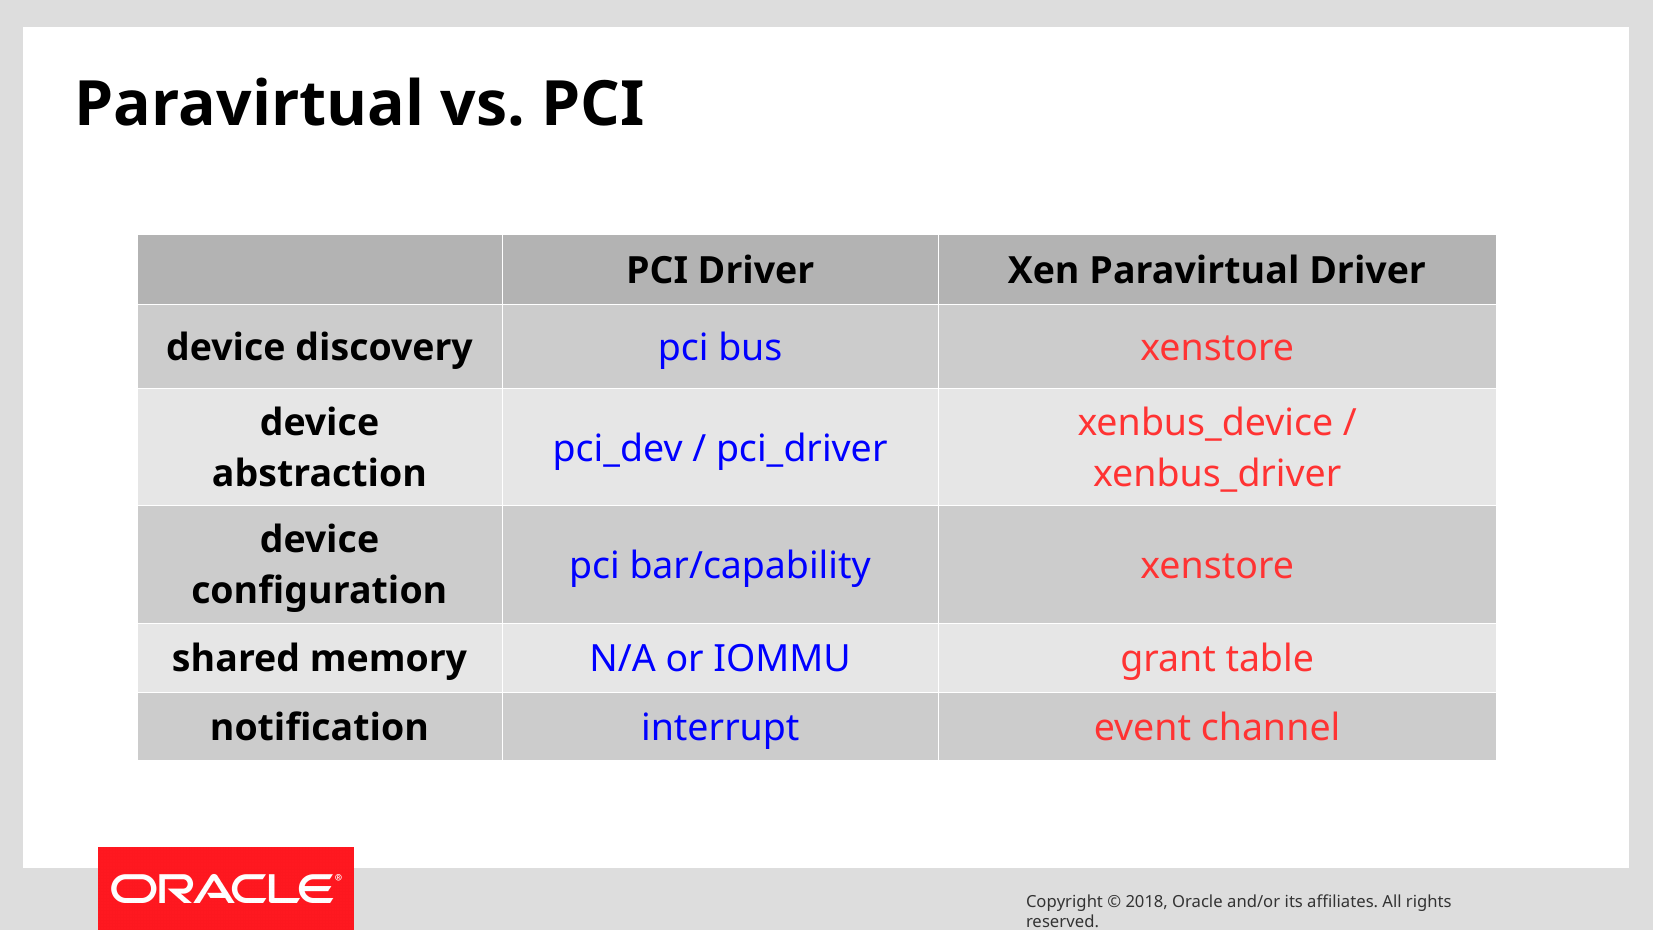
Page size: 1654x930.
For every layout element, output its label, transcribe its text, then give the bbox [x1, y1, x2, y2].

table_cell xenbus_device / xenbus_driver [939, 389, 1496, 505]
table_cell device discovery [138, 305, 502, 388]
table_cell device abstraction [138, 389, 502, 505]
table_cell interrupt [503, 693, 938, 760]
table_cell shared memory [138, 624, 502, 692]
text_box [23, 27, 1629, 868]
table_cell pci bar/capability [503, 506, 938, 623]
table_cell pci bus [503, 305, 938, 388]
table_cell notification [138, 693, 502, 760]
table_cell xenstore [939, 305, 1496, 388]
text_box Paravirtual vs. PCI [60, 50, 1629, 151]
table_header PCI Driver [503, 235, 938, 304]
table_cell pci_dev / pci_driver [503, 389, 938, 505]
table_header [138, 235, 502, 304]
table_cell xenstore [939, 506, 1496, 623]
table_cell event channel [939, 693, 1496, 760]
picture [98, 847, 354, 930]
table_cell device configuration [138, 506, 502, 623]
table_header Xen Paravirtual Driver [939, 235, 1496, 304]
table_cell N/A or IOMMU [503, 624, 938, 692]
table_cell grant table [939, 624, 1496, 692]
text_box Copyright © 2018, Oracle and/or its affiliates. All rights reserved. [1011, 883, 1534, 918]
